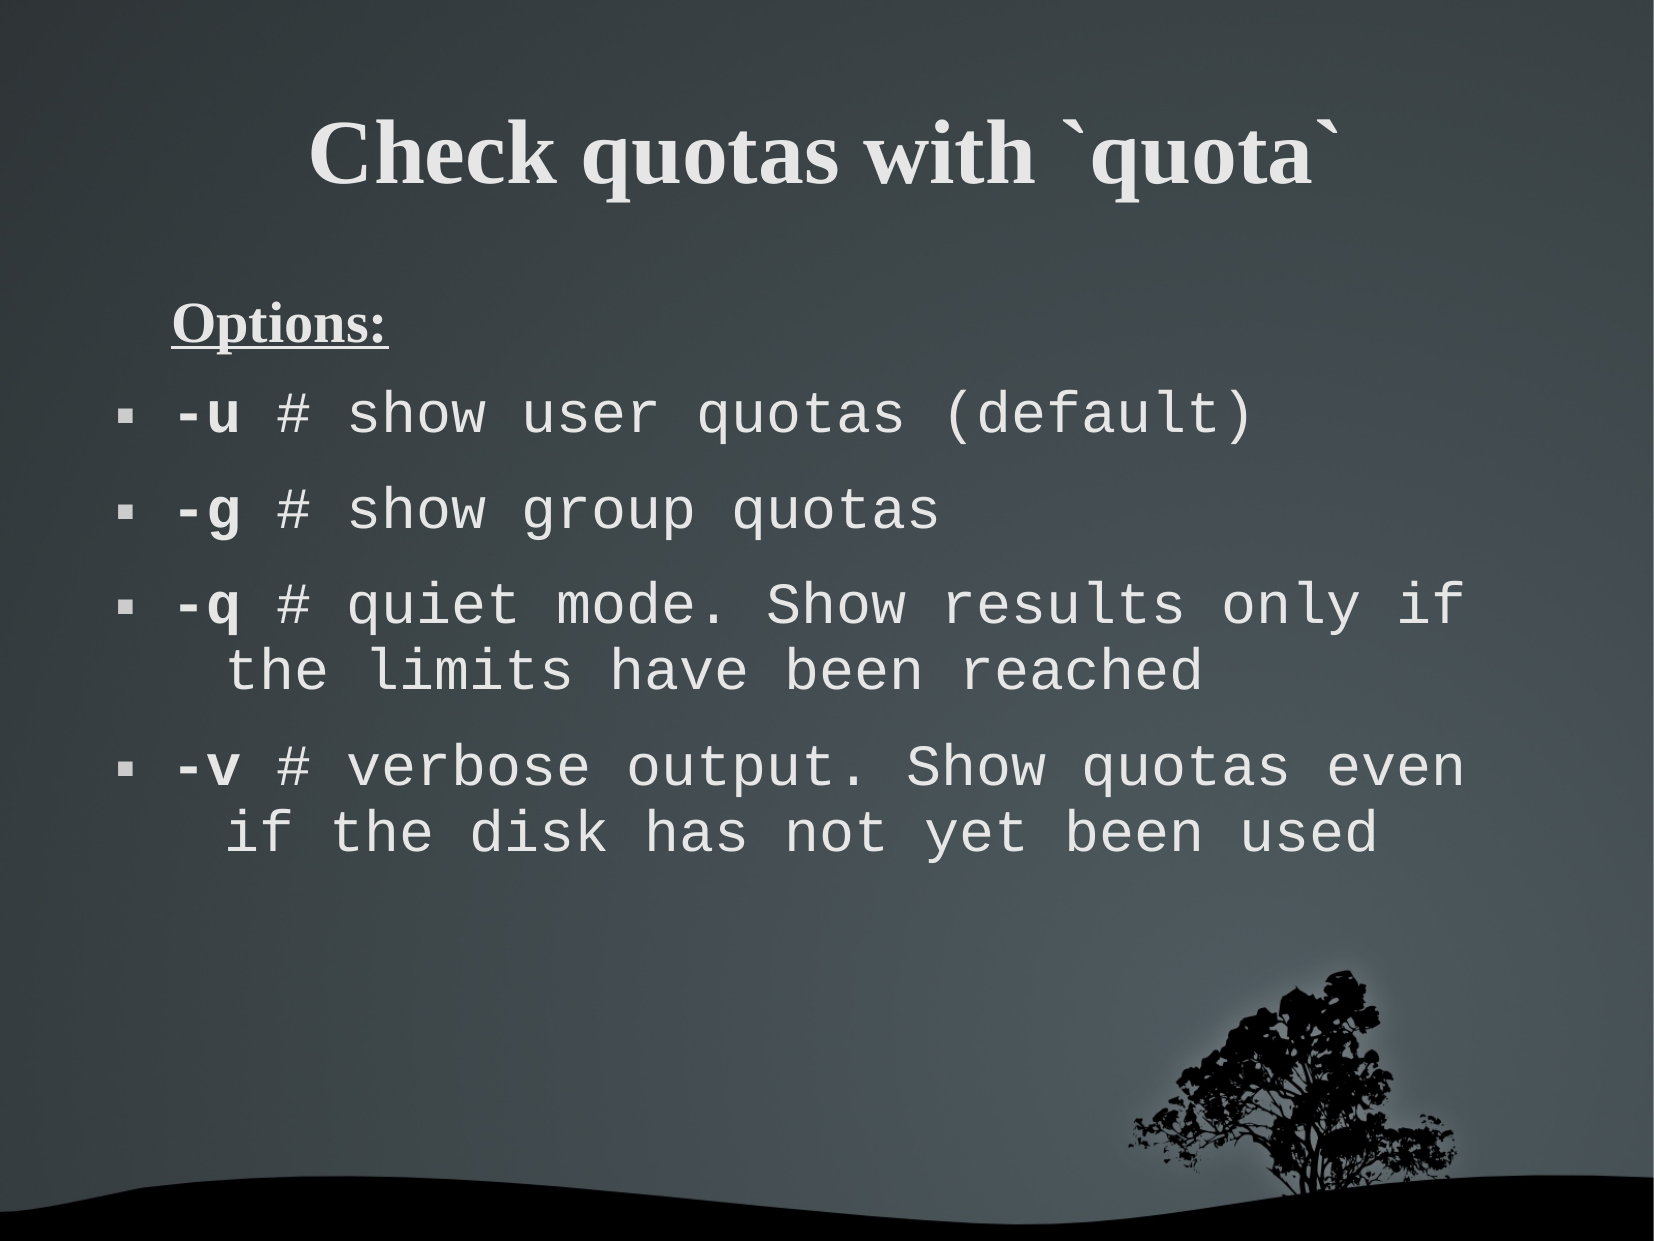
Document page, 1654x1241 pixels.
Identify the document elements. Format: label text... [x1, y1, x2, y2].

title Check quotas with `quota` [82, 49, 1571, 257]
list Options: -u # show user quotas (default) -g # show group quotas -q # quiet mode. Show results only if the limits have been reached -v # verbose output. Show quotas even if the disk has not yet been used [82, 290, 1571, 1109]
picture [0, 0, 1654, 1241]
